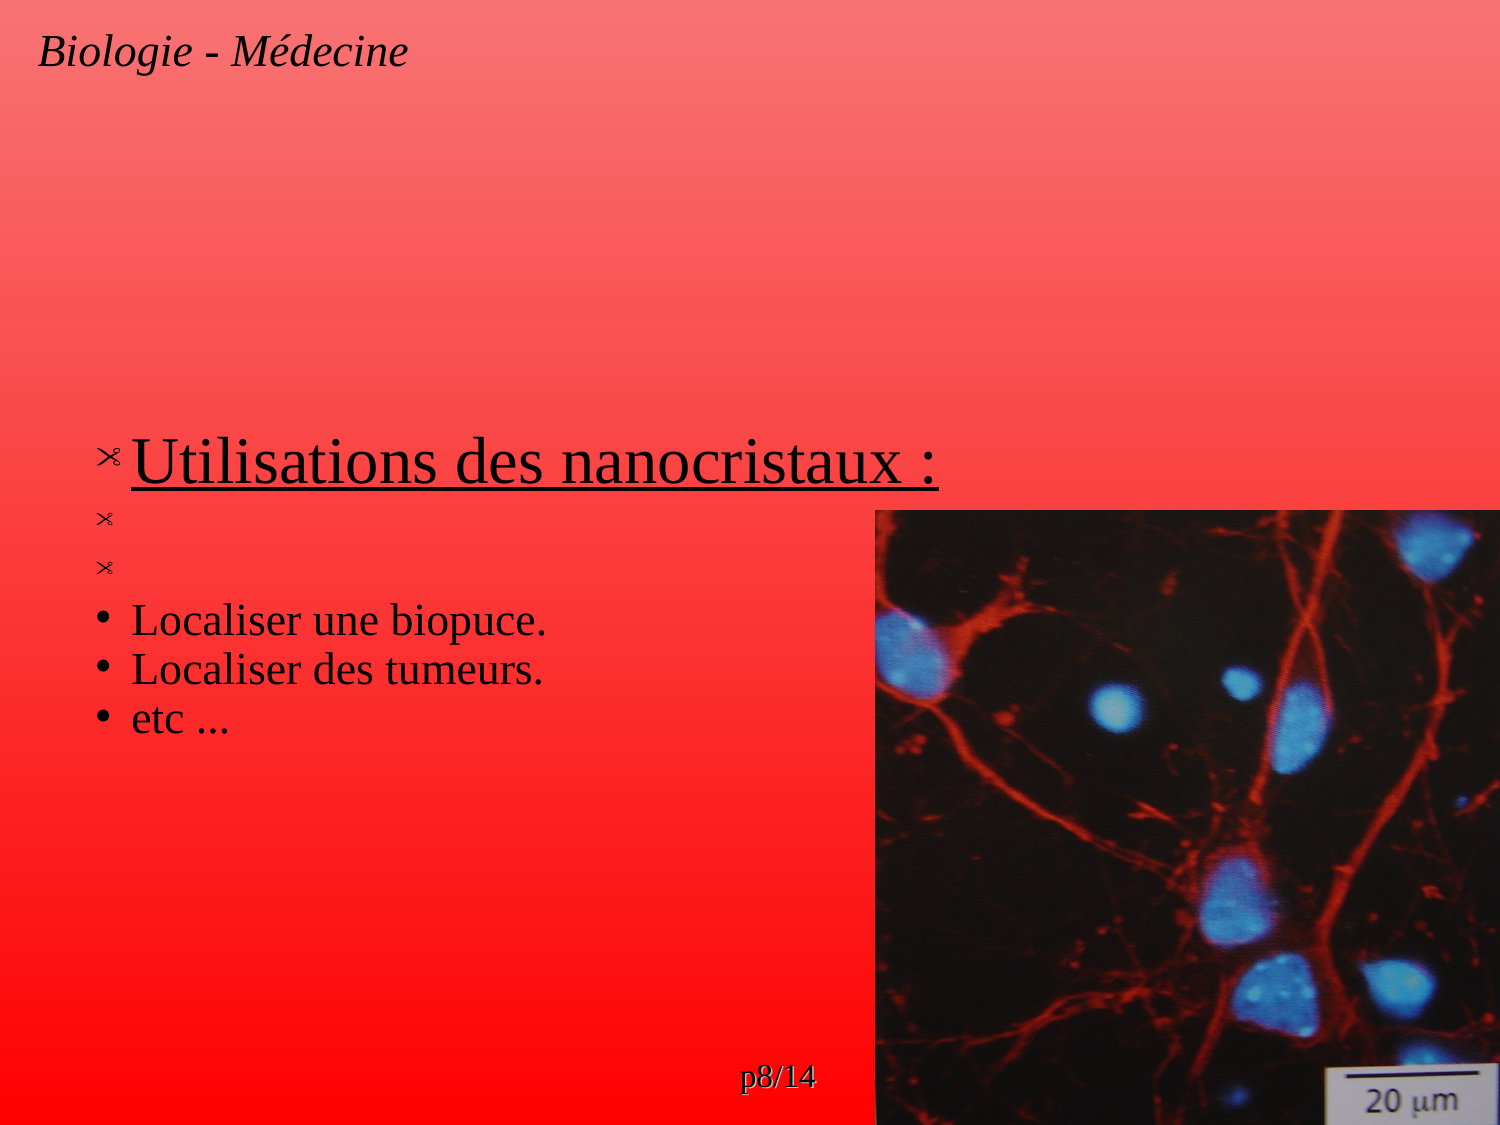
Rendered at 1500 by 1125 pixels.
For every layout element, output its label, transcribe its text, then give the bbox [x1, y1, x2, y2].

picture [875, 510, 1500, 1125]
text_box Biologie - Médecine [37, 27, 480, 77]
text_box Utilisations des nanocristaux : Localiser une biopuce. Localiser des tumeurs. etc ... [24, 425, 1011, 744]
text_box p8/14 [724, 1050, 831, 1103]
